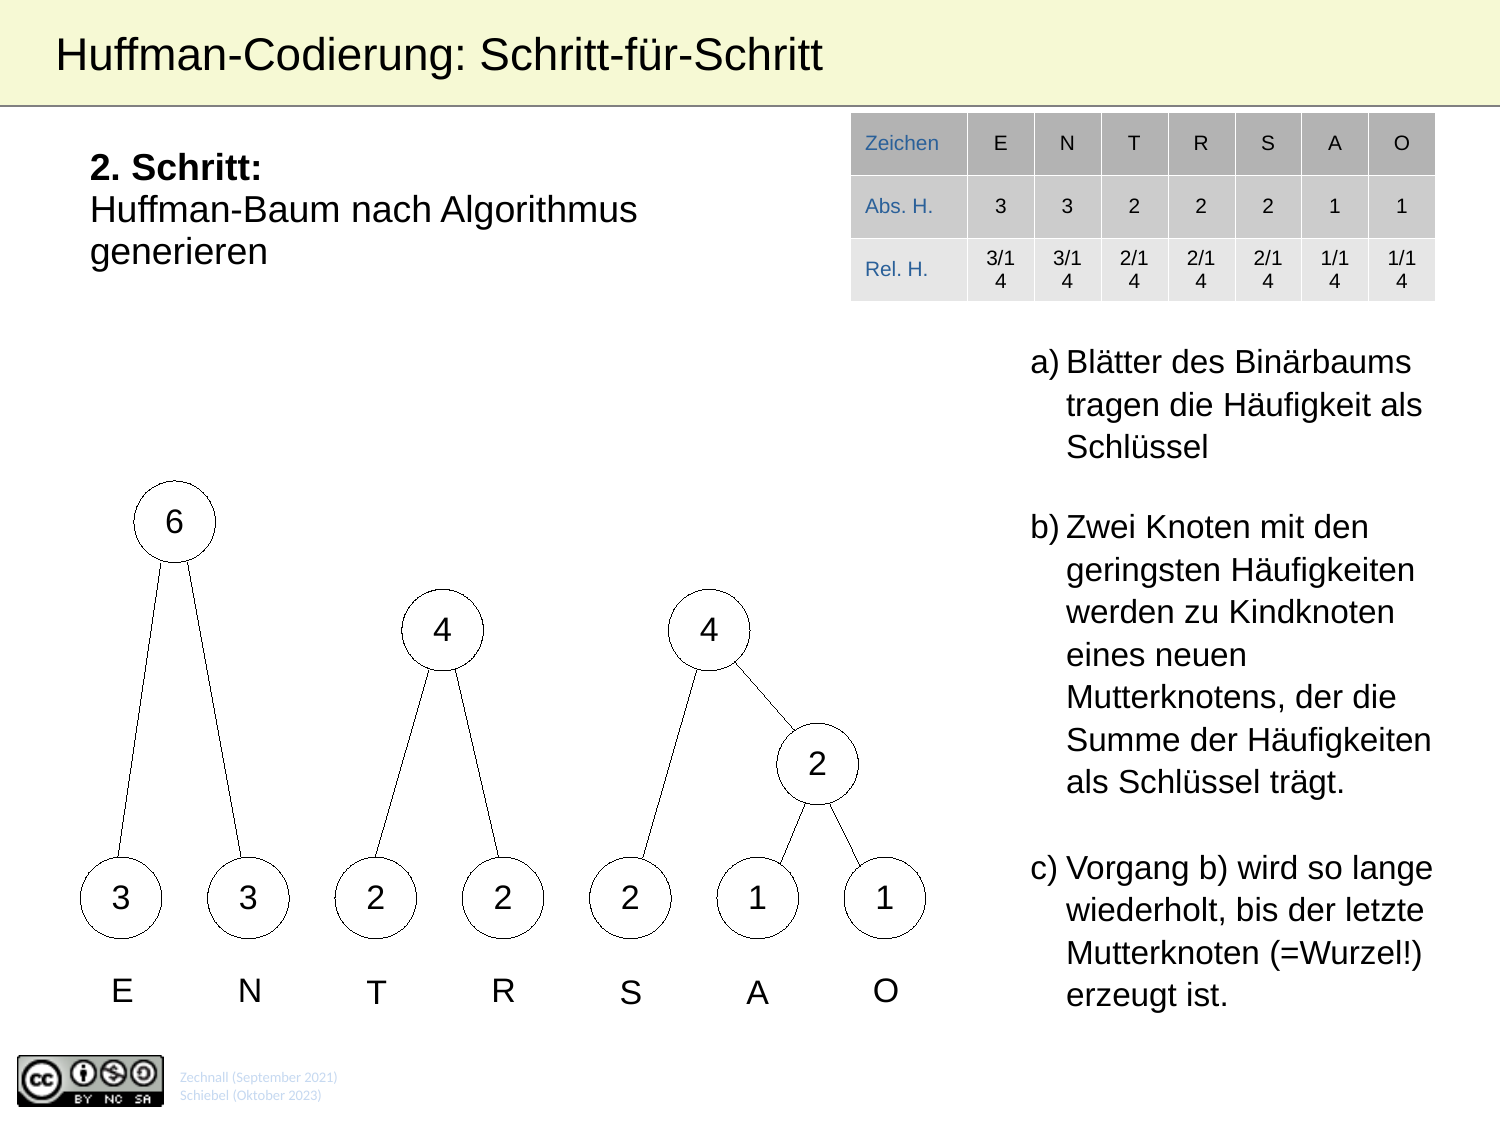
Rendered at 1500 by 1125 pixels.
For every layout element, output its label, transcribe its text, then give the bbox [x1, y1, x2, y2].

table_cell 1 [1369, 176, 1435, 238]
text_box R [476, 964, 531, 1018]
text_box 1 [716, 857, 799, 939]
title Huffman-Codierung: Schritt-für-Schritt [55, 6, 1013, 104]
table_cell 2 [1236, 176, 1301, 238]
table_cell 3/14 [968, 239, 1034, 301]
text_box 2 [334, 857, 417, 939]
table_header S [1236, 113, 1301, 175]
table_cell 1/14 [1369, 239, 1435, 301]
table_header Zeichen [851, 113, 967, 175]
table_cell 2/14 [1236, 239, 1301, 301]
table_header T [1102, 113, 1168, 175]
table_cell 2 [1169, 176, 1235, 238]
table_cell 3 [968, 176, 1034, 238]
table_cell 3 [1035, 176, 1101, 238]
picture [17, 1055, 164, 1107]
text_box 4 [401, 589, 483, 670]
text_box 2. Schritt: Huffman-Baum nach Algorithmus generieren [75, 139, 815, 292]
table_cell 3/14 [1035, 239, 1101, 301]
table_cell 2/14 [1169, 239, 1235, 301]
table_header A [1302, 113, 1368, 175]
text_box 4 [668, 589, 751, 671]
text_box A [731, 966, 784, 1020]
table_cell Abs. H. [851, 176, 967, 238]
table_header E [968, 113, 1034, 175]
table_cell Rel. H. [851, 239, 967, 301]
table_cell 1/14 [1302, 239, 1368, 301]
text_box 6 [133, 480, 216, 563]
table_cell 1 [1302, 176, 1368, 238]
text_box Blätter des Binärbaums tragen die Häufigkeit als Schlüssel Zwei Knoten mit den geringsten Häufigkeiten werden zu Kindknoten eines neuen Mutterknotens, der die Summe der Häufigkeiten als Schlüssel trägt. Vorgang b) wird so lange wiederholt, bis der letzte Mutterknoten (=Wurzel!) erzeugt ist. [980, 330, 1490, 1046]
text_box 3 [207, 857, 290, 939]
table_cell 2 [1102, 176, 1168, 238]
table_header O [1369, 113, 1435, 175]
table_cell 2/14 [1102, 239, 1168, 301]
text_box 2 [589, 857, 672, 939]
text_box E [96, 964, 149, 1018]
text_box 3 [80, 857, 162, 939]
text_box 1 [844, 857, 926, 939]
text_box O [858, 964, 915, 1018]
table_header N [1035, 113, 1101, 175]
text_box 2 [462, 857, 544, 939]
text_box N [223, 964, 278, 1018]
text_box S [604, 966, 658, 1020]
text_box T [351, 966, 402, 1020]
table_header R [1169, 113, 1235, 175]
text_box 2 [776, 723, 859, 805]
